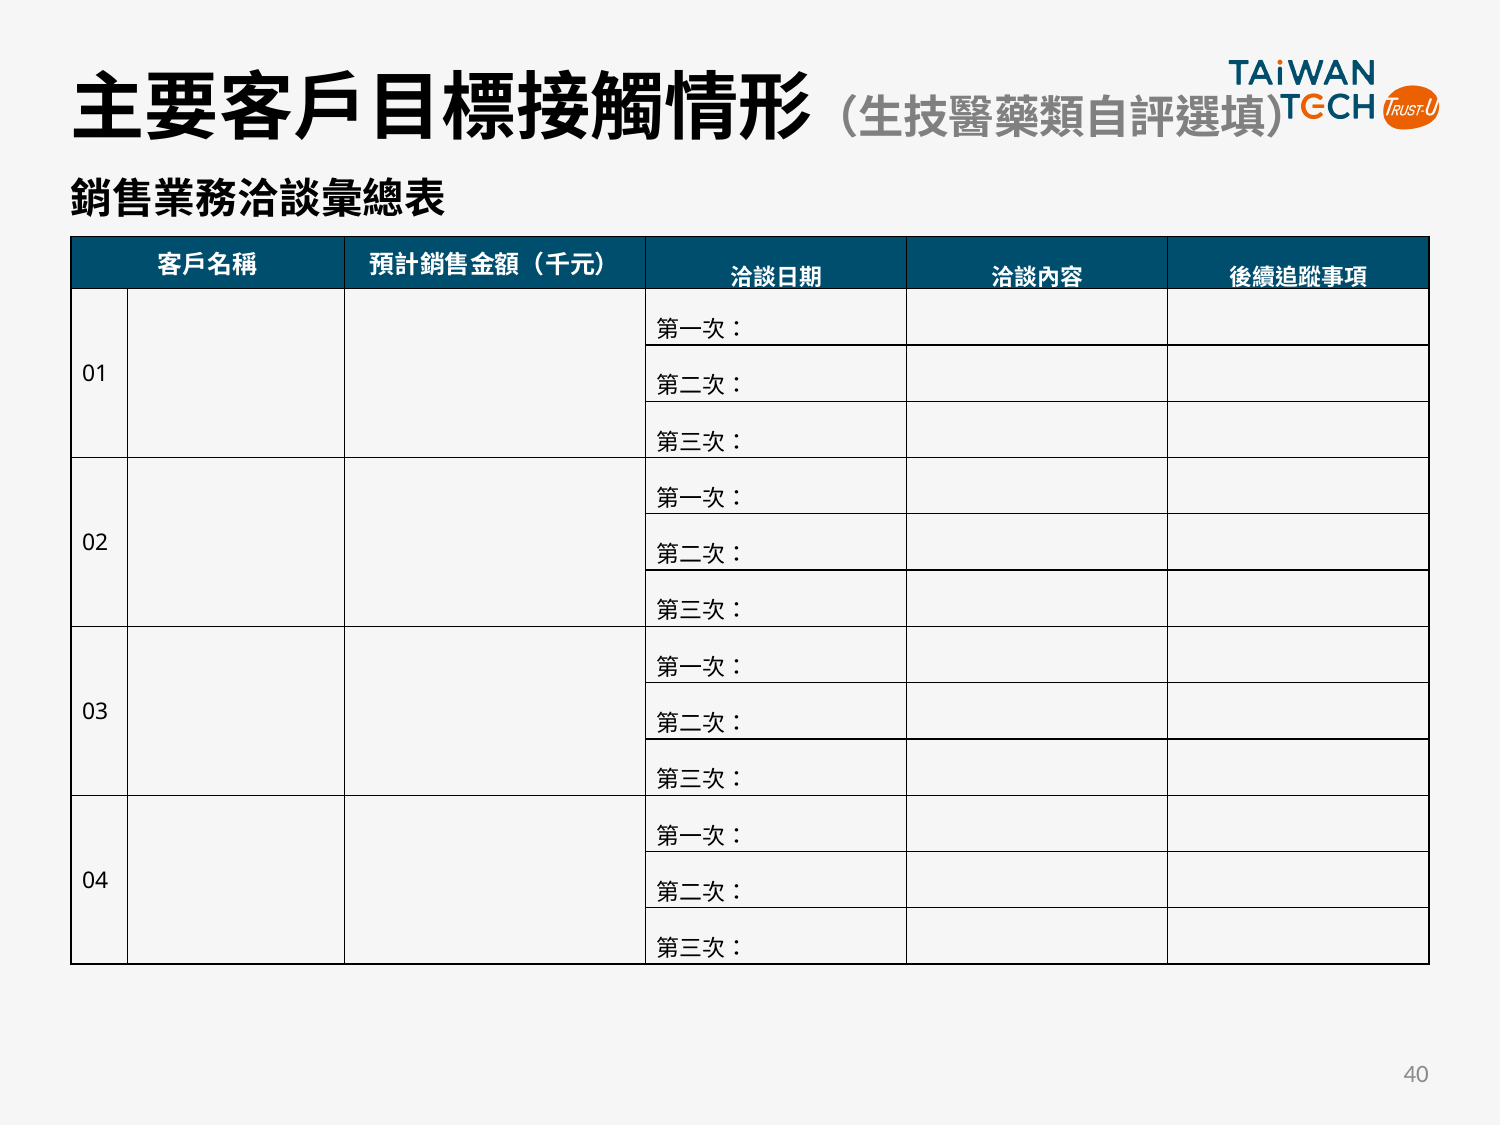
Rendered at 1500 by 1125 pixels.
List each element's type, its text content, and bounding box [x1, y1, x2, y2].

table_cell [1168, 346, 1428, 401]
table_cell [345, 458, 645, 626]
table_cell [345, 796, 645, 963]
table_cell [1168, 289, 1428, 344]
table_cell [1168, 571, 1428, 626]
table_cell 第二次： [646, 852, 906, 907]
table_cell [1168, 458, 1428, 513]
table_cell [128, 796, 344, 963]
table_cell 第三次： [646, 908, 906, 963]
table_cell 04 [72, 796, 127, 963]
table_cell [907, 402, 1167, 457]
table_cell [128, 627, 344, 795]
table_cell [1168, 402, 1428, 457]
table_cell 第三次： [646, 740, 906, 795]
table_cell [907, 458, 1167, 513]
table_cell [1168, 683, 1428, 738]
table_cell [1168, 514, 1428, 569]
table_cell [1168, 740, 1428, 795]
table_cell 第二次： [646, 346, 906, 401]
table_cell [907, 908, 1167, 963]
table_header 後續追蹤事項 [1168, 237, 1428, 288]
title 主要客戶目標接觸情形（生技醫藥類自評選填） [55, 33, 1444, 156]
table_cell [907, 571, 1167, 626]
table_cell [907, 627, 1167, 682]
table_cell [907, 740, 1167, 795]
table_cell 第二次： [646, 514, 906, 569]
table_cell [907, 683, 1167, 738]
text_box 銷售業務洽談彙總表 [55, 164, 878, 230]
table_header 客戶名稱 [72, 237, 344, 288]
table_cell [128, 458, 344, 626]
table_cell 02 [72, 458, 127, 626]
table_cell 第一次： [646, 796, 906, 851]
slide_number <編號> [1106, 1042, 1445, 1103]
table_cell [1168, 627, 1428, 682]
table_header 洽談日期 [646, 237, 906, 288]
table_cell 第三次： [646, 402, 906, 457]
table_cell [907, 346, 1167, 401]
table_header 洽談內容 [907, 237, 1167, 288]
table_cell [1168, 852, 1428, 907]
table_cell 第一次： [646, 458, 906, 513]
table_cell [128, 289, 344, 457]
table_cell [1168, 796, 1428, 851]
table_cell 第一次： [646, 627, 906, 682]
table_header 預計銷售金額（千元） [345, 237, 645, 288]
table_cell 01 [72, 289, 127, 457]
table_cell 第三次： [646, 571, 906, 626]
table_cell 第一次： [646, 289, 906, 344]
table_cell [907, 852, 1167, 907]
table_cell 第二次： [646, 683, 906, 738]
table_cell [1168, 908, 1428, 963]
table_cell [345, 627, 645, 795]
table_cell [345, 289, 645, 457]
table_cell 03 [72, 627, 127, 795]
table_cell [907, 796, 1167, 851]
table_cell [907, 514, 1167, 569]
table_cell [907, 289, 1167, 344]
